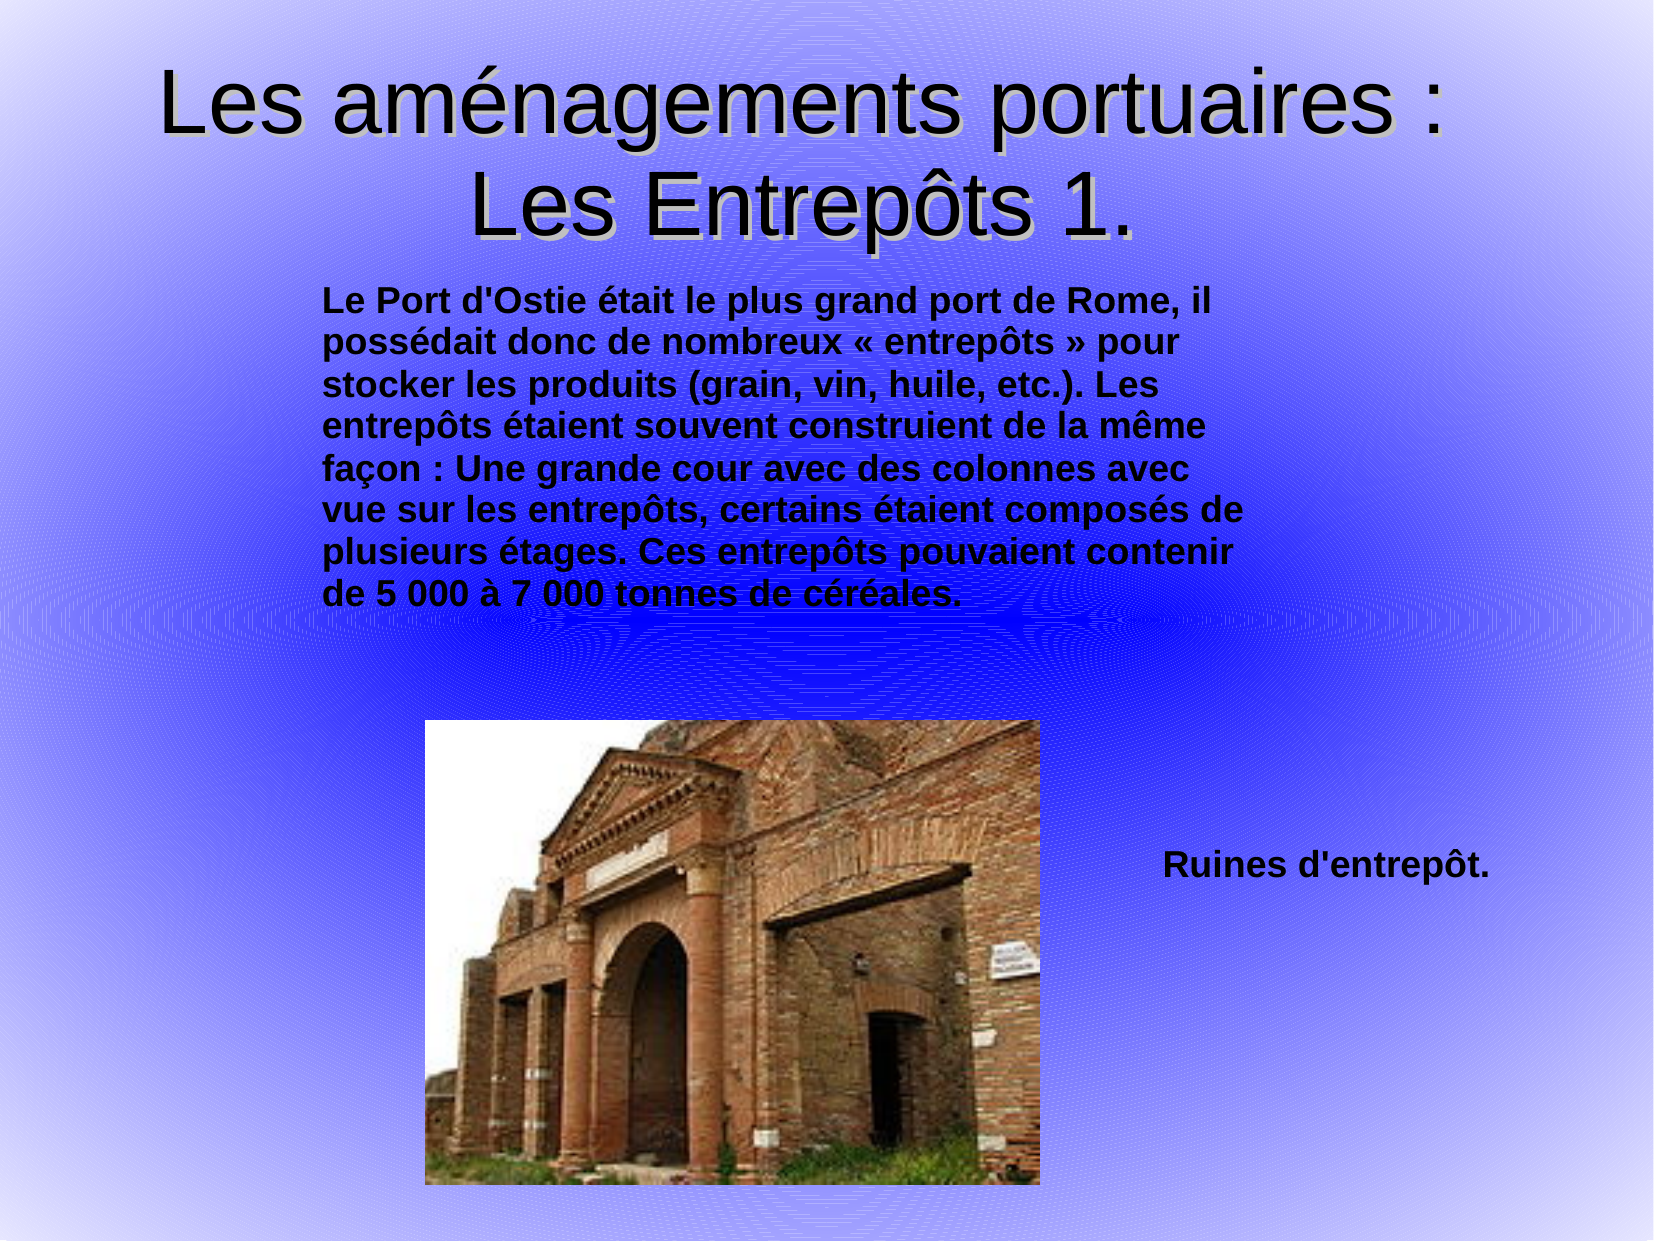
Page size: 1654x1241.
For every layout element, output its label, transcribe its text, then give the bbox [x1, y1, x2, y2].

text_box Ruines d'entrepôt. [1147, 836, 1548, 895]
picture [425, 720, 1040, 1185]
text_box Le Port d'Ostie était le plus grand port de Rome, il possédait donc de nombreux « entrepôts » pour stocker les produits (grain, vin, huile, etc.). Les entrepôts étaient souvent construient de la même façon : Une grande cour avec des colonnes avec vue sur les entrepôts, certains étaient composés de plusieurs étages. Ces entrepôts pouvaient contenir de 5 000 à 7 000 tonnes de céréales. [307, 271, 1276, 633]
title Les aménagements portuaires : Les Entrepôts 1. [82, 49, 1524, 257]
